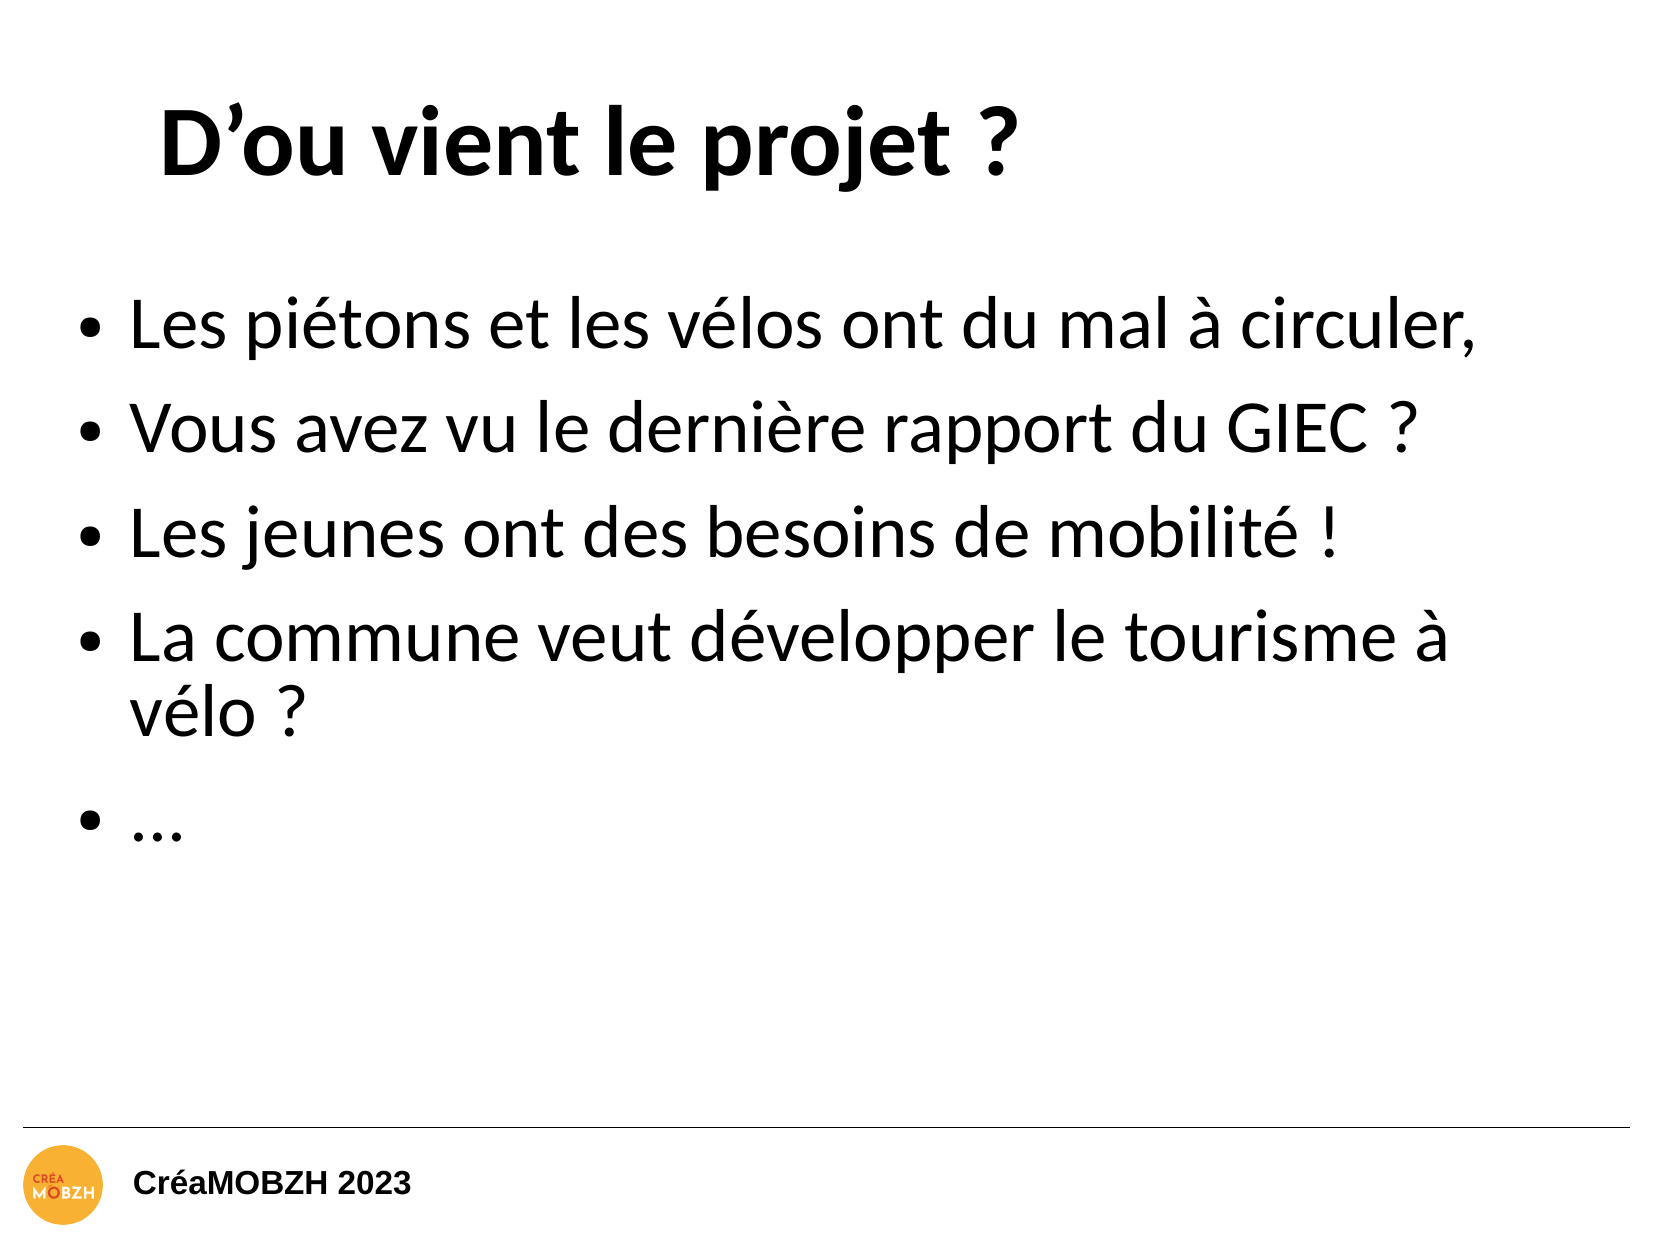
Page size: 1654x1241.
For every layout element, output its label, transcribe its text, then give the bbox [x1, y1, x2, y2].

list Les piétons et les vélos ont du mal à circuler, Vous avez vu le dernière rapport du GIEC ? Les jeunes ont des besoins de mobilité ! La commune veut développer le tourisme à vélo ? ... [59, 291, 1548, 1111]
text_box CréaMOBZH 2023 [118, 1157, 1040, 1210]
title D’ou vient le projet ? [11, 47, 1347, 255]
picture [23, 1145, 103, 1225]
